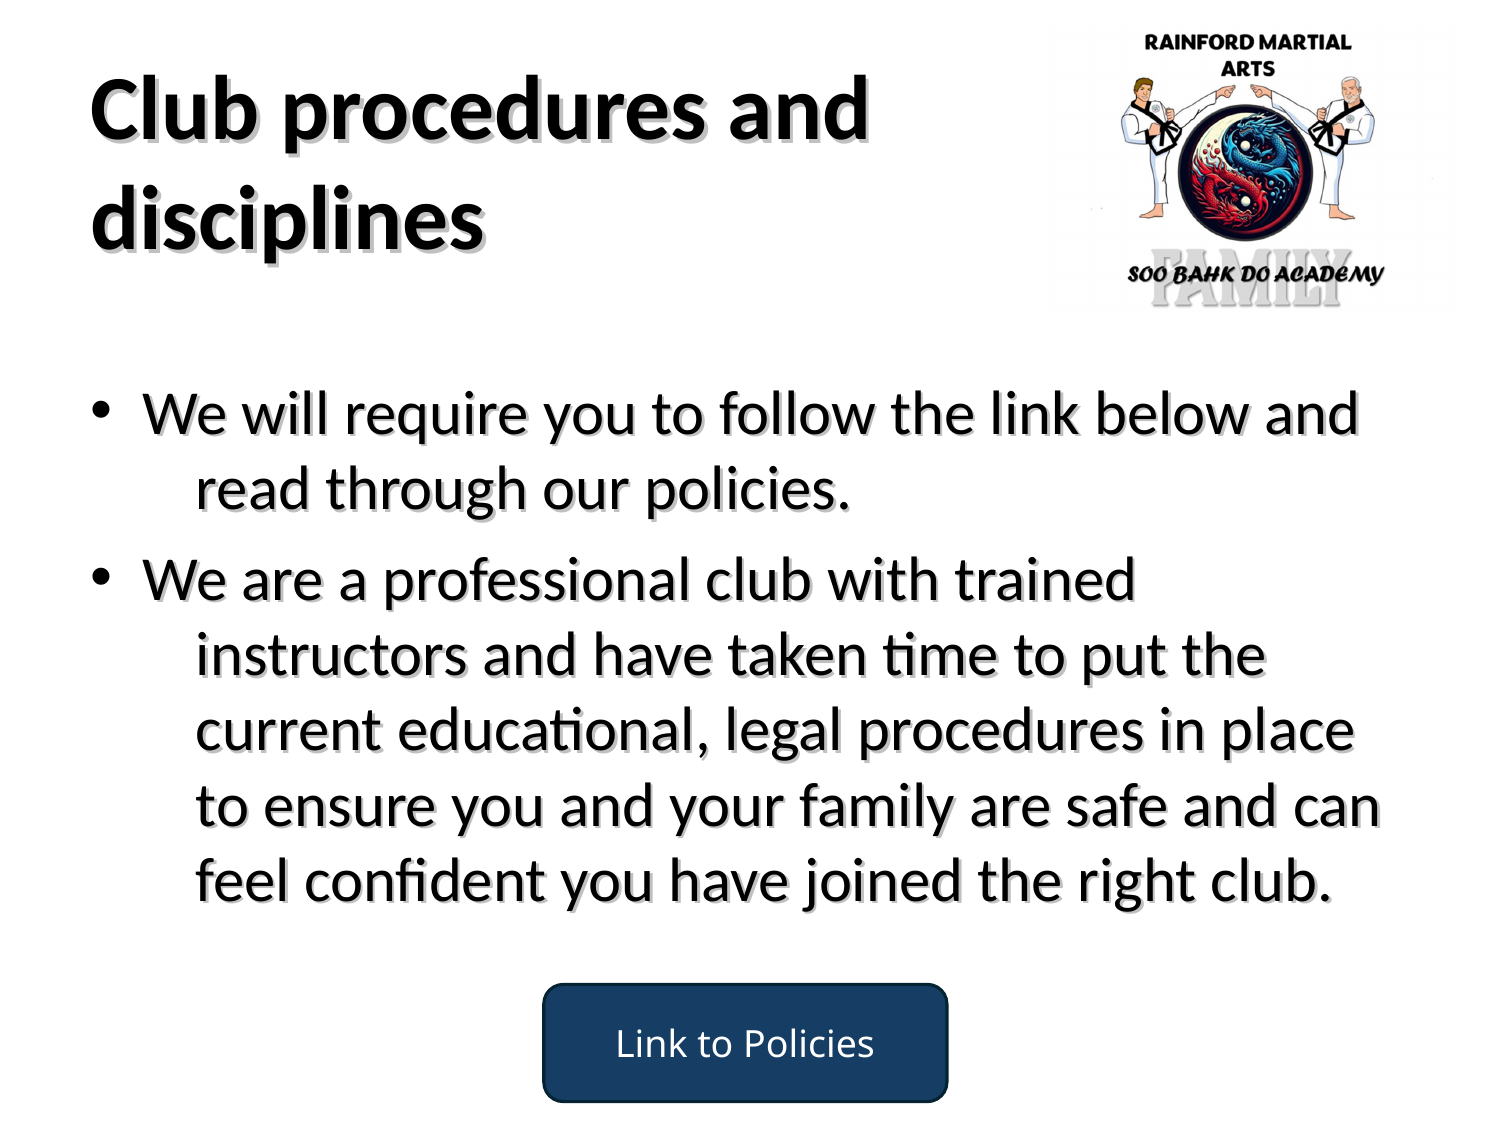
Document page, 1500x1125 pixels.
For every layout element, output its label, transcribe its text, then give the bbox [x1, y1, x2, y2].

title Club procedures and disciplines [15, 40, 947, 228]
list We will require you to follow the link below and read through our policies. We are a professional club with trained instructors and have taken time to put the current educational, legal procedures in place to ensure you and your family are safe and can feel confident you have joined the right club. [75, 364, 1426, 968]
picture [1045, 18, 1456, 312]
text_box Link to Policies [543, 984, 947, 1102]
